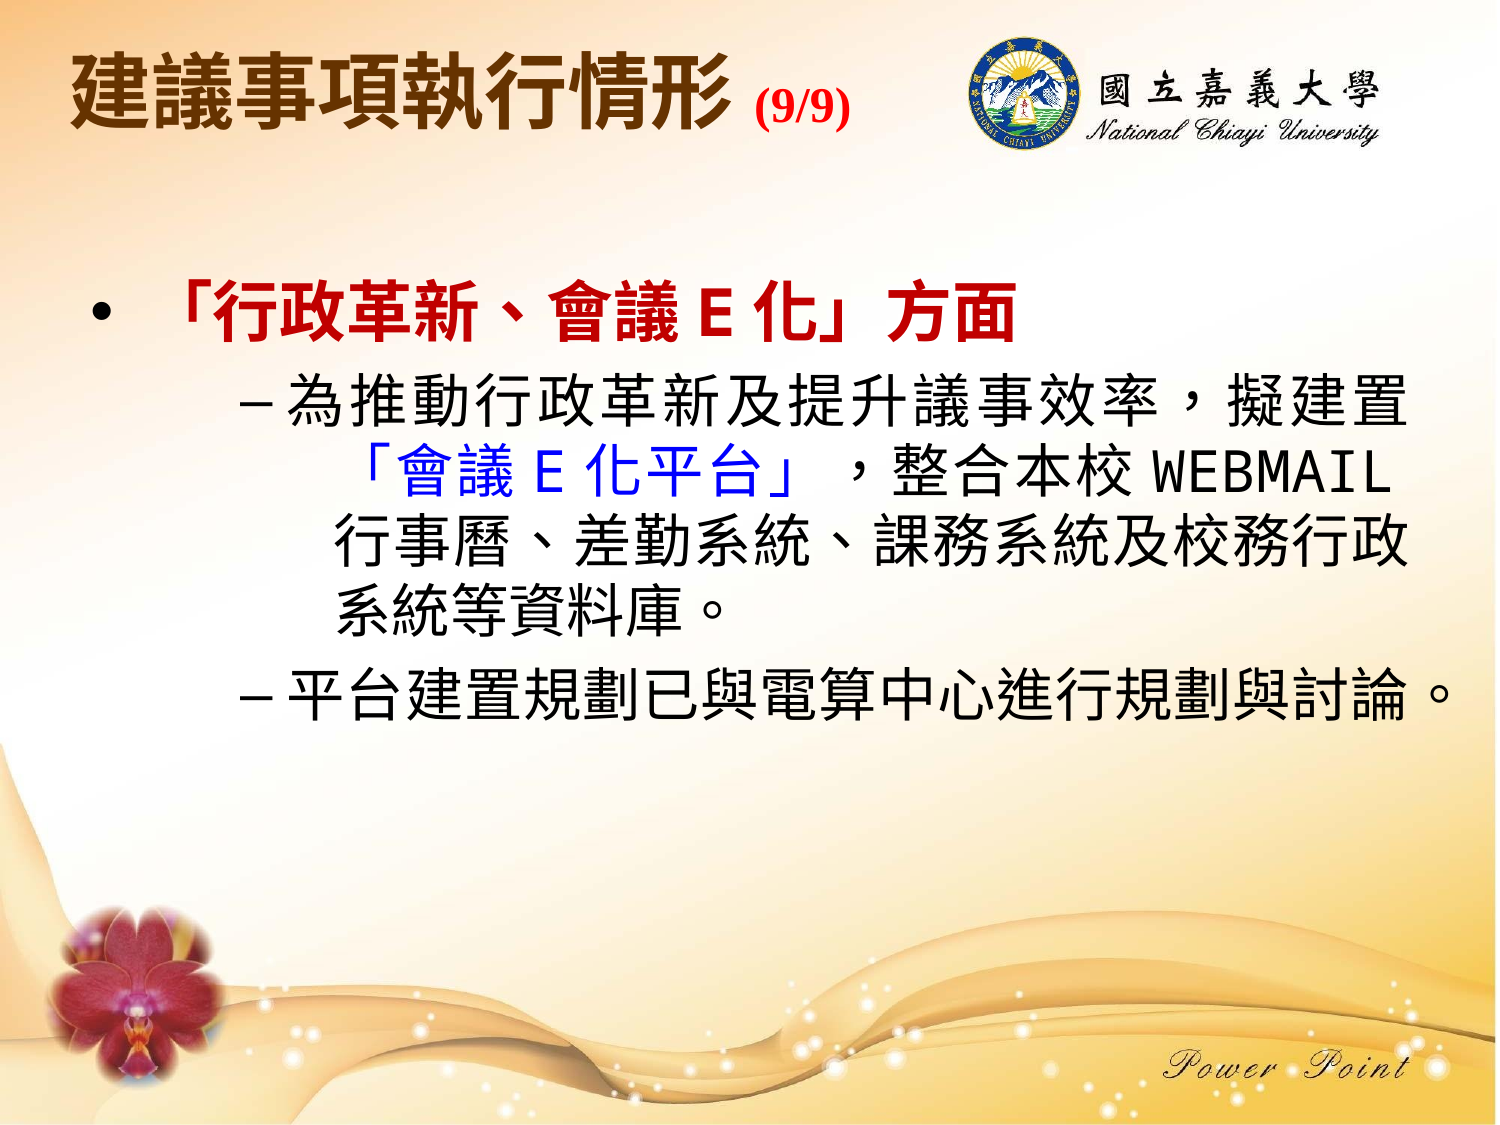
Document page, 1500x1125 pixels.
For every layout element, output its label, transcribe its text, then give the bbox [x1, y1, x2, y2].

list 「行政革新、會議E化」方面 為推動行政革新及提升議事效率，擬建置「會議E化平台」，整合本校WEBMAIL行事曆、差勤系統、課務系統及校務行政系統等資料庫。 平台建置規劃已與電算中心進行規劃與討論。 [75, 262, 1426, 1005]
title 建議事項執行情形(9/9) [53, 30, 1404, 147]
